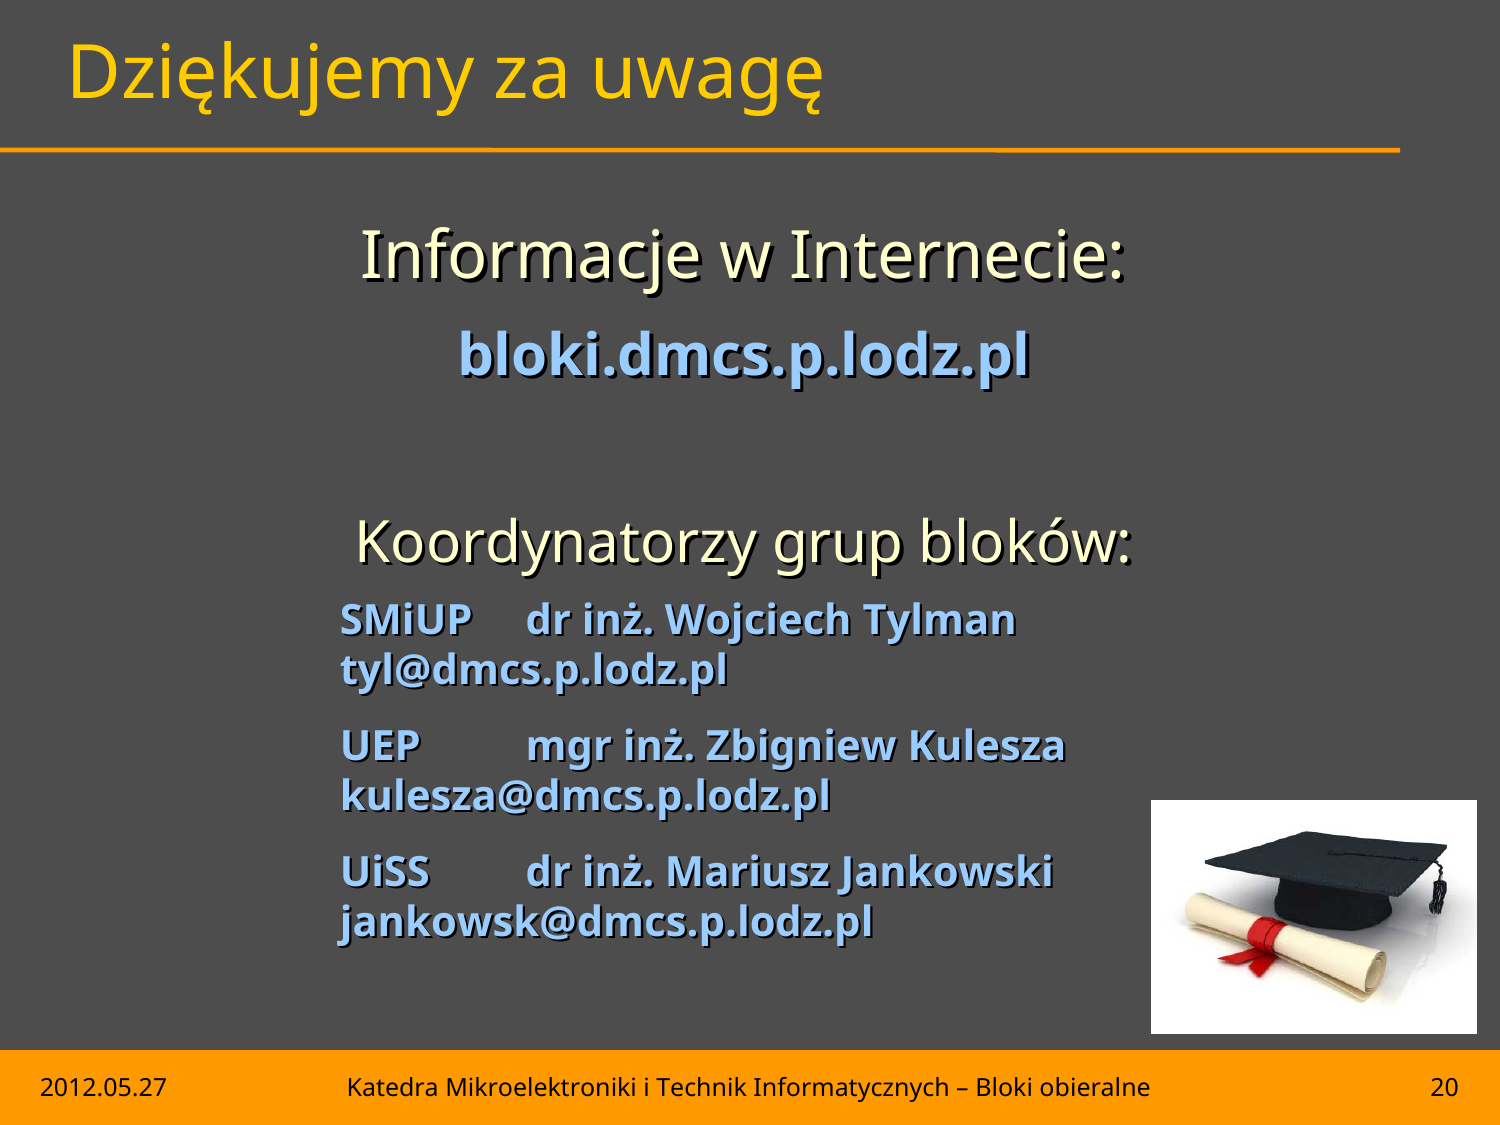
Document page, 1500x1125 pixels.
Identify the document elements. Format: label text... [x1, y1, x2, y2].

text_box SMiUP dr inż. Wojciech Tylman tyl@dmcs.p.lodz.pl UEP mgr inż. Zbigniew Kulesza kulesza@dmcs.p.lodz.pl UiSS dr inż. Mariusz Jankowski jankowsk@dmcs.p.lodz.pl [324, 584, 1163, 953]
title Dziękujemy za uwagę [52, 12, 1469, 127]
picture [1151, 800, 1477, 1034]
list Informacje w Internecie: bloki.dmcs.p.lodz.pl Koordynatorzy grup bloków: [24, 200, 1463, 626]
